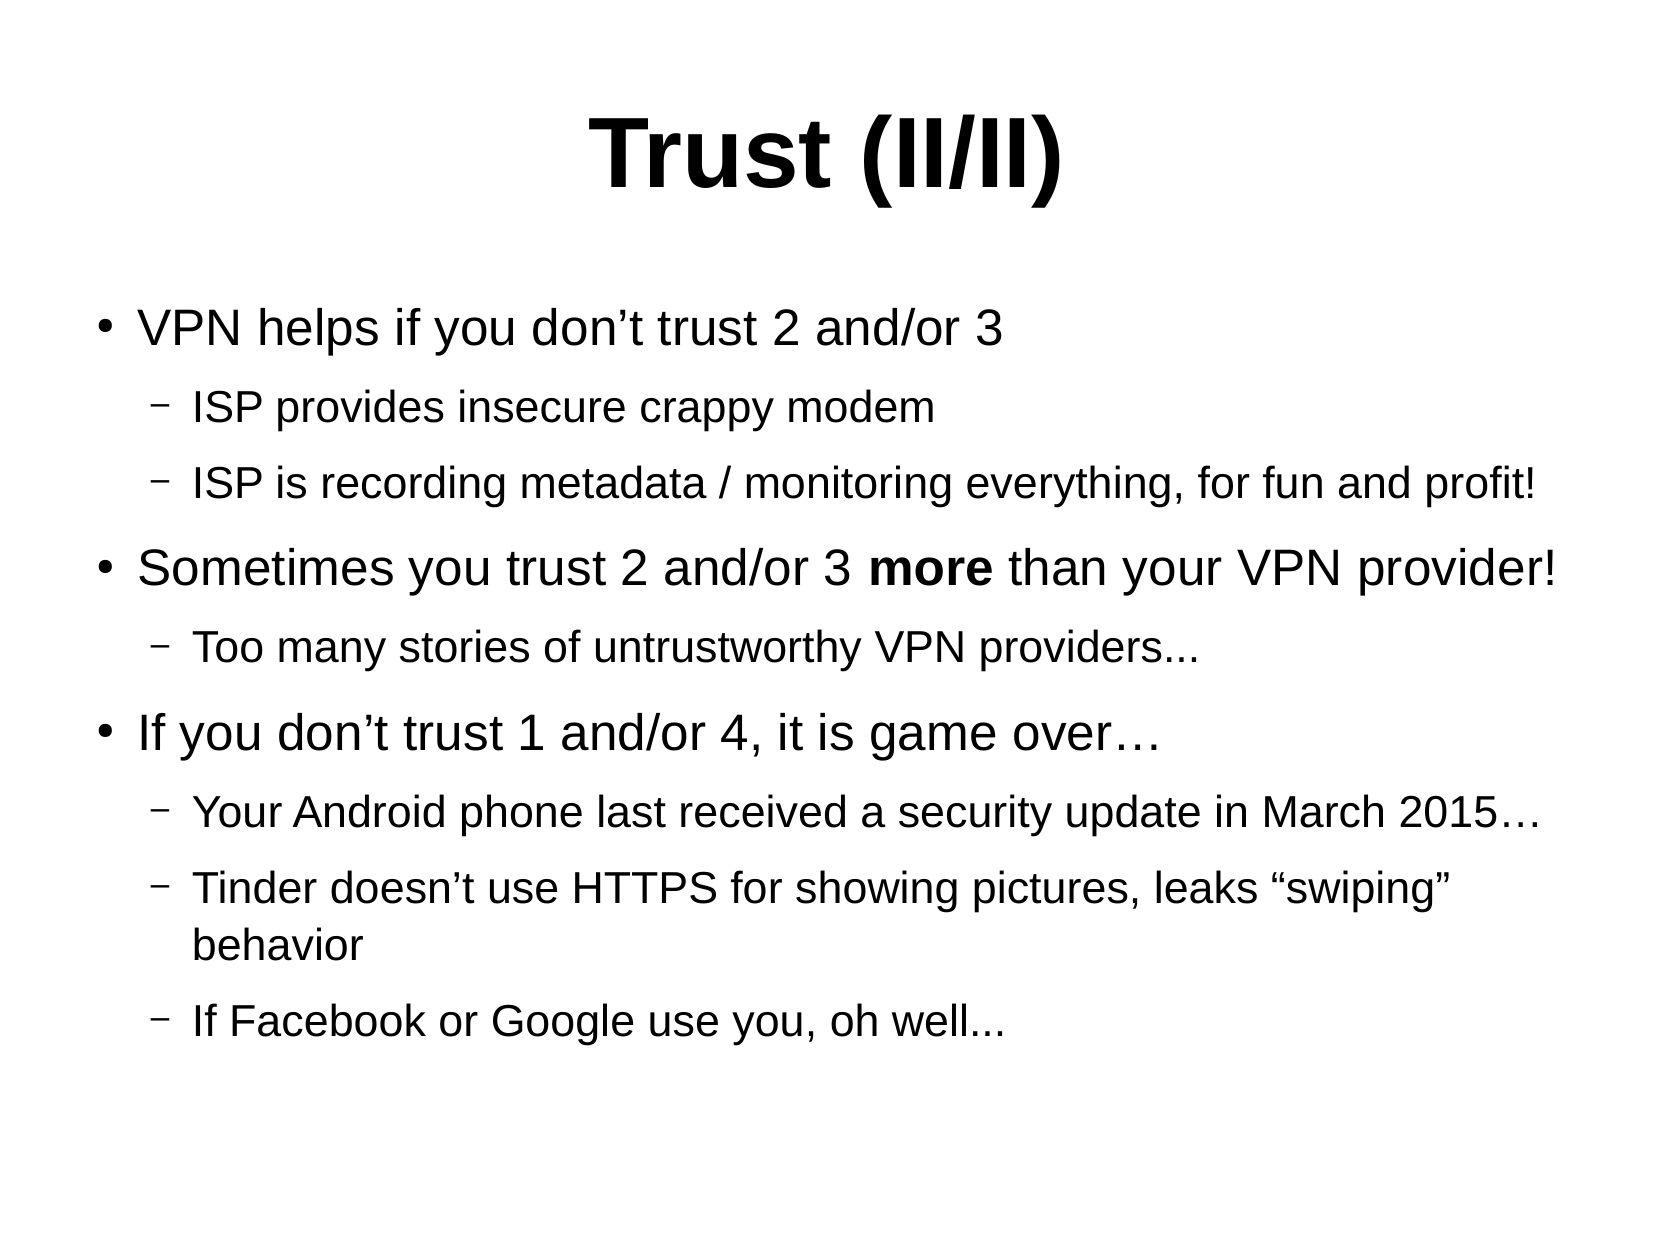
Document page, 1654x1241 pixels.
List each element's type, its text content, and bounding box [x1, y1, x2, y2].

title Trust (II/II) [82, 49, 1571, 257]
list VPN helps if you don’t trust 2 and/or 3 ISP provides insecure crappy modem ISP is recording metadata / monitoring everything, for fun and profit! Sometimes you trust 2 and/or 3 more than your VPN provider! Too many stories of untrustworthy VPN providers... If you don’t trust 1 and/or 4, it is game over… Your Android phone last received a security update in March 2015… Tinder doesn’t use HTTPS for showing pictures, leaks “swiping” behavior If Facebook or Google use you, oh well... [82, 290, 1571, 1156]
